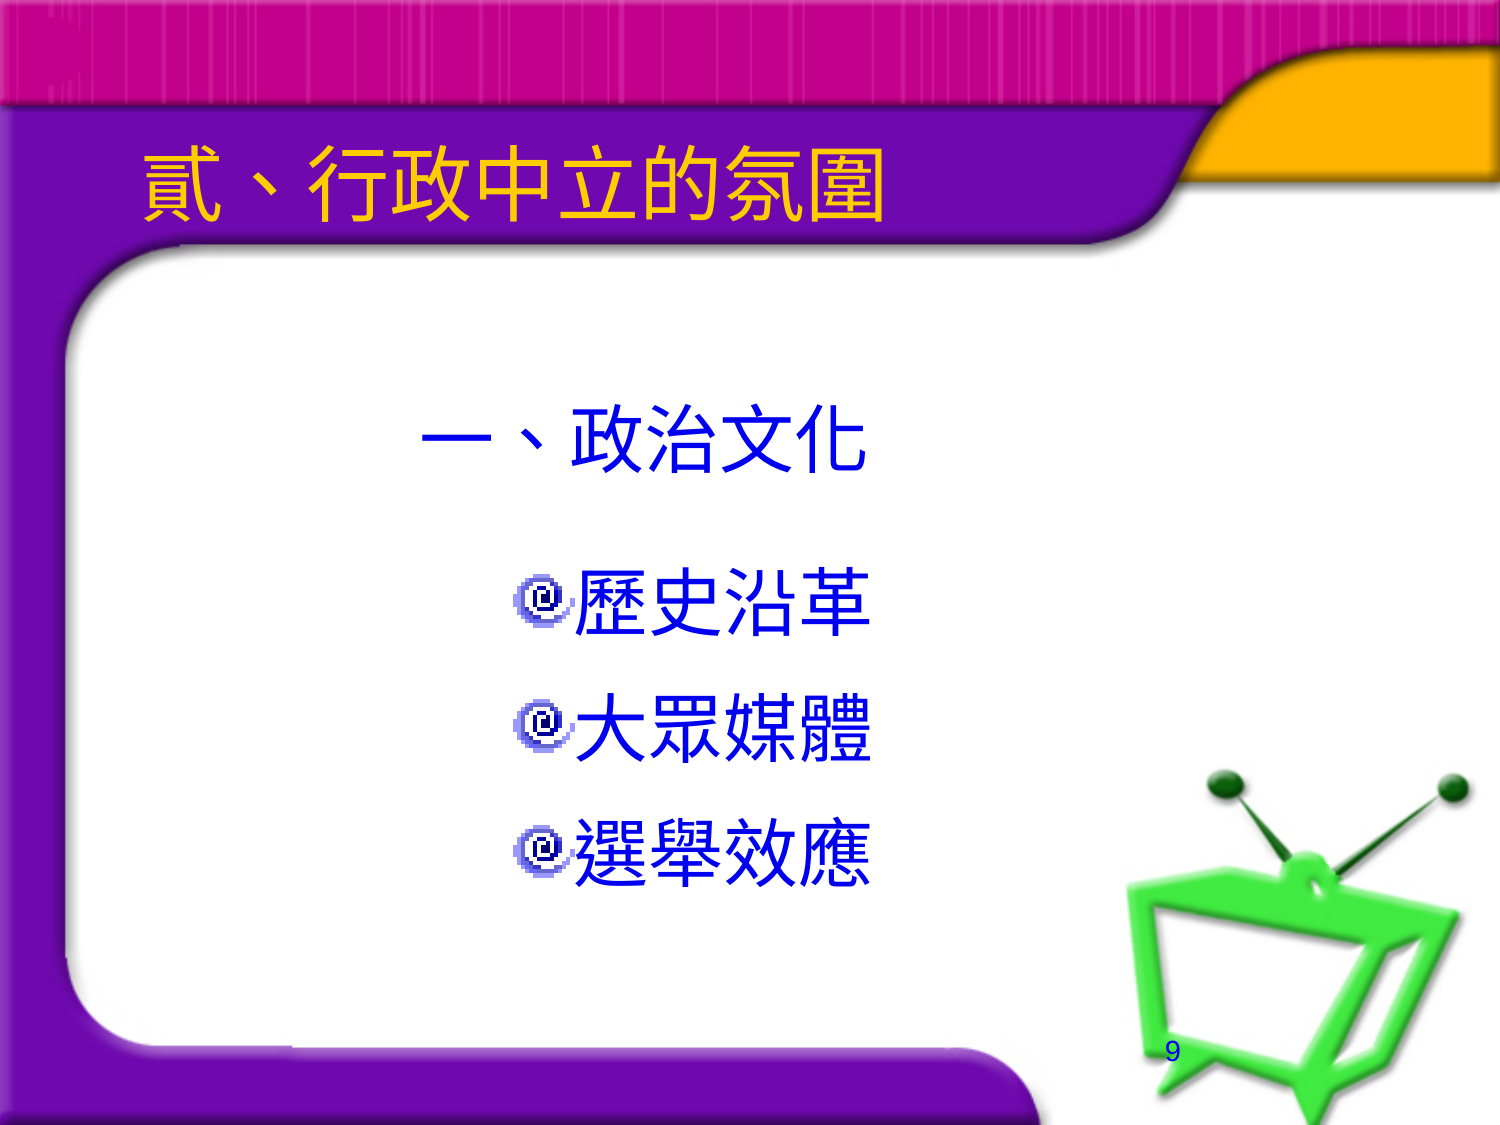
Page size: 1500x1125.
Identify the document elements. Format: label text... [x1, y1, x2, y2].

list 一、政治文化 歷史沿革 大眾媒體 選舉效應 [348, 385, 1400, 986]
title 貳、行政中立的氛圍 [125, 125, 1313, 263]
text_box [1149, 1025, 1463, 1101]
